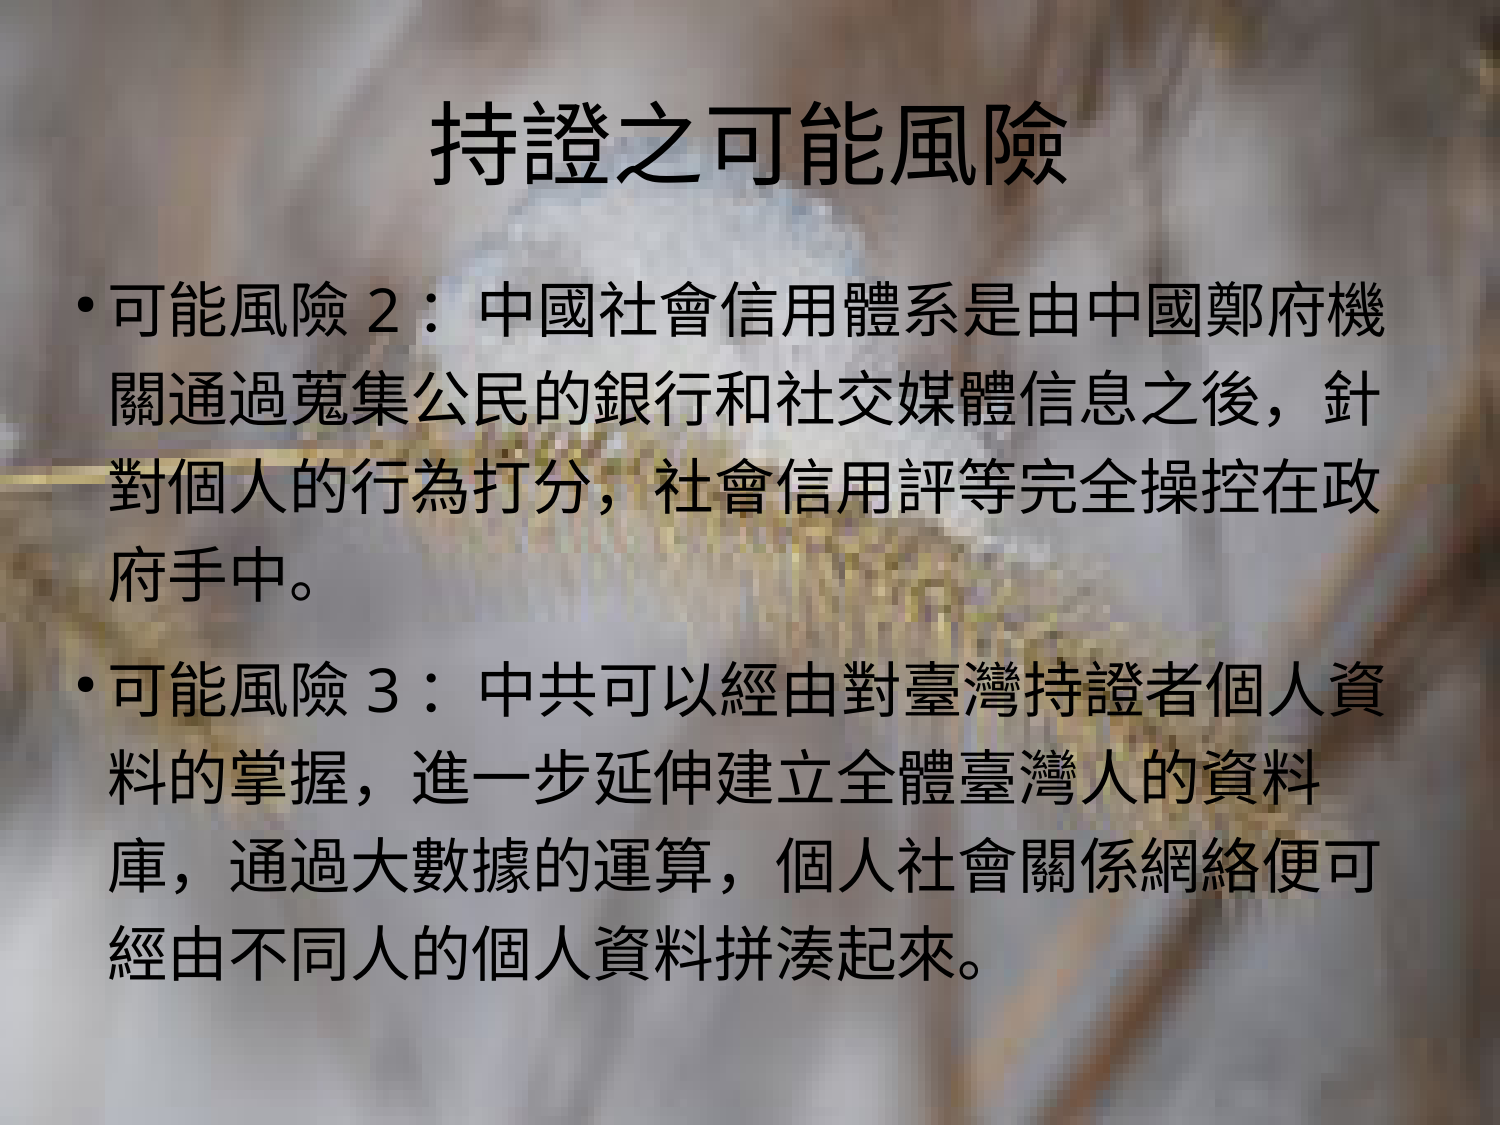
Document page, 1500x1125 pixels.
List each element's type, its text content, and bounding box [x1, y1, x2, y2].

picture [0, 0, 1500, 1125]
list 可能風險2：中國社會信用體系是由中國鄭府機關通過蒐集公民的銀行和社交媒體信息之後，針對個人的行為打分，社會信用評等完全操控在政府手中。 可能風險3：中共可以經由對臺灣持證者個人資料的掌握，進一步延伸建立全體臺灣人的資料庫，通過大數據的運算，個人社會關係網絡便可經由不同人的個人資料拼湊起來。 [75, 262, 1425, 1005]
title 持證之可能風險 [75, 45, 1425, 233]
